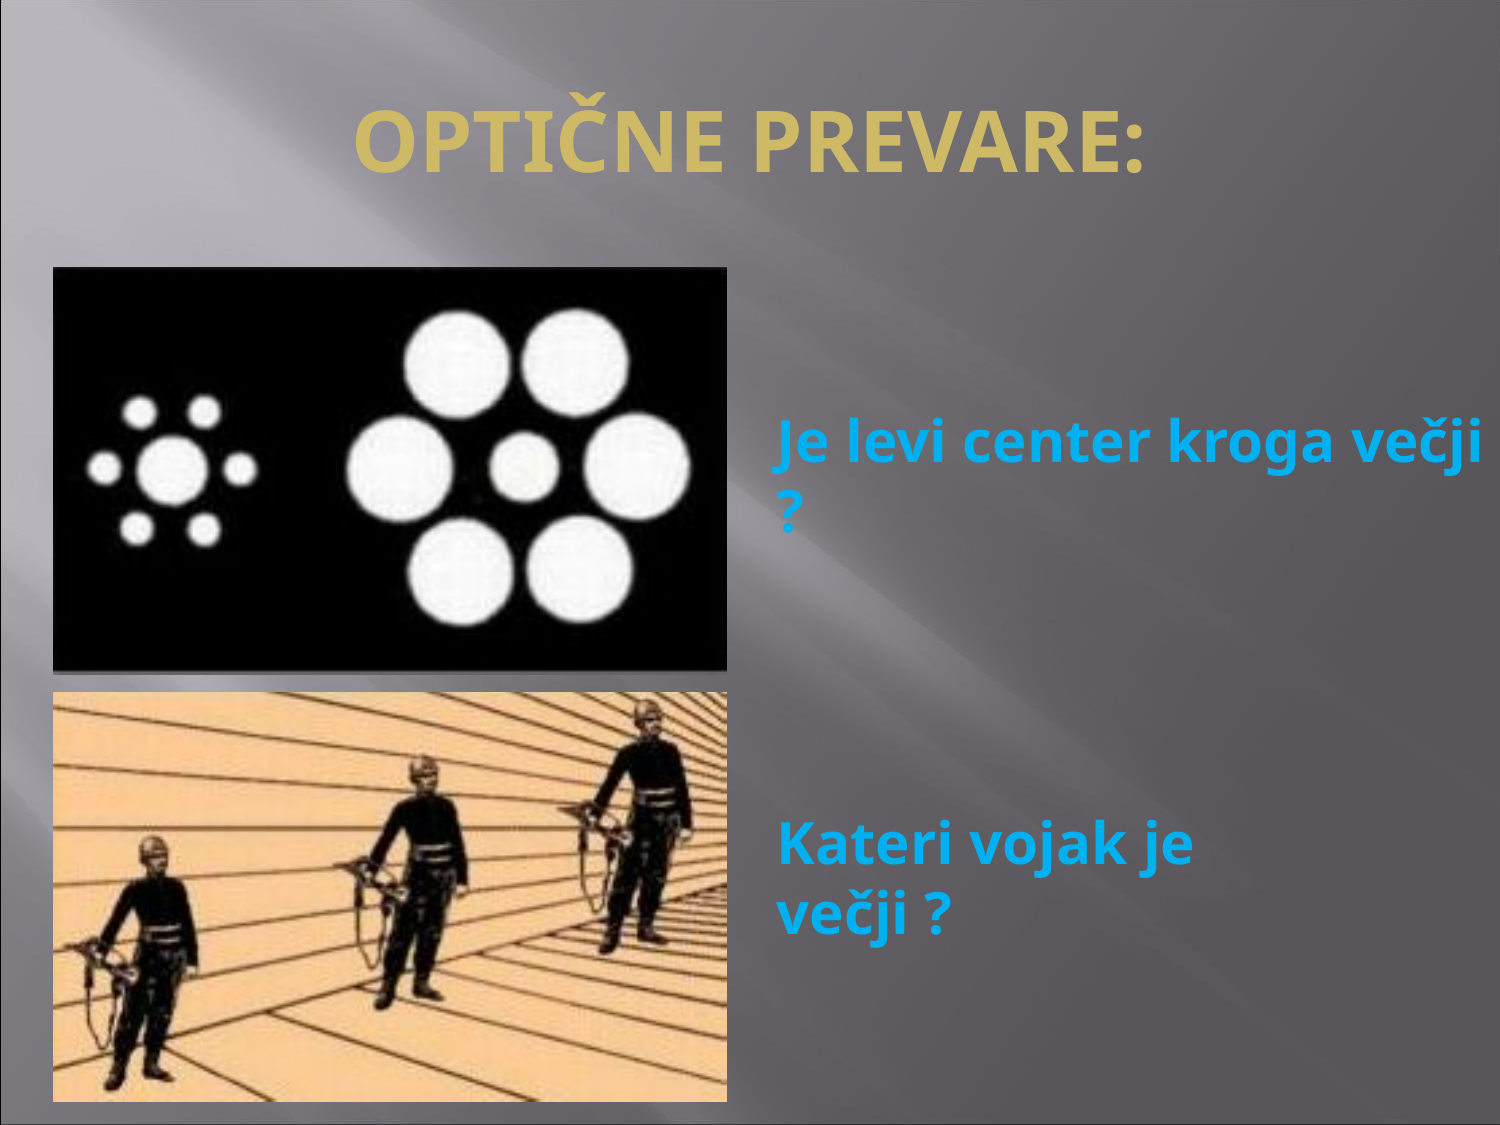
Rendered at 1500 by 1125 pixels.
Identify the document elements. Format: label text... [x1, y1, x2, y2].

text_box Je levi center kroga večji ? [761, 397, 1500, 552]
picture [0, 0, 1500, 1125]
text_box Kateri vojak je večji ? [761, 798, 1402, 954]
title OPTIČNE PREVARE: [75, 45, 1425, 233]
